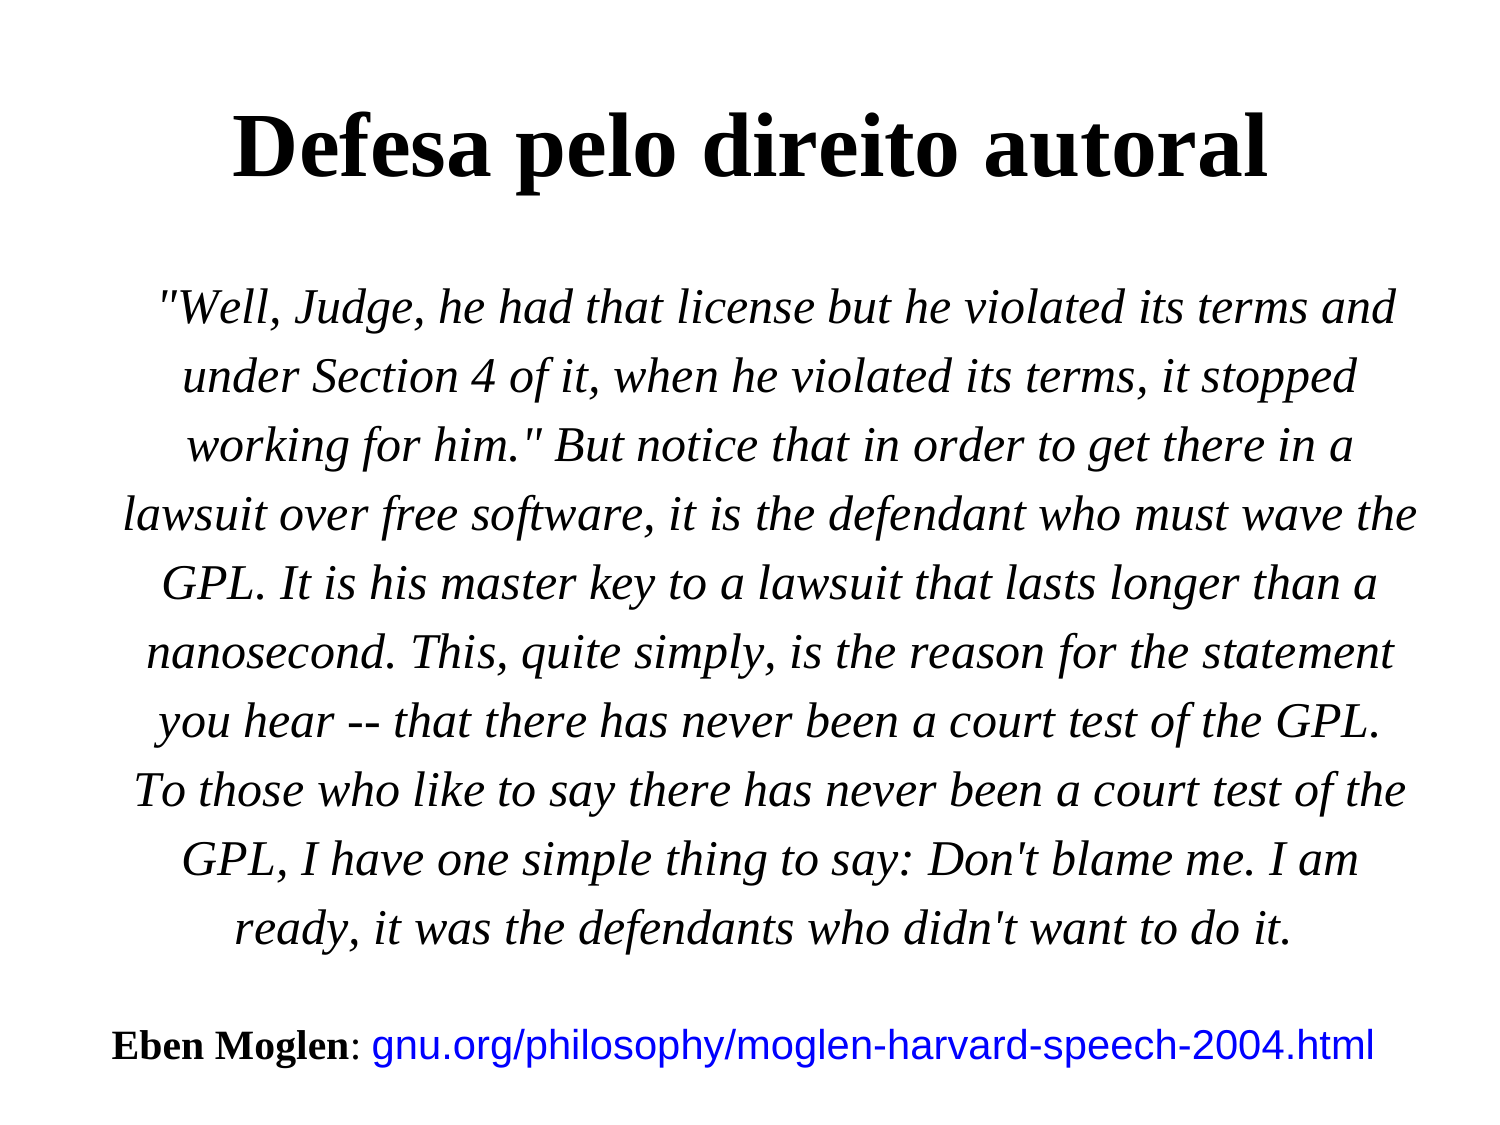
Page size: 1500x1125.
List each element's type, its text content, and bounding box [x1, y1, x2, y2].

title Defesa pelo direito autoral [87, 62, 1416, 223]
text_box "Well, Judge, he had that license but he violated its terms and under Section 4 of it, when he violated its terms, it stopped working for him." But notice that in order to get there in a lawsuit over free software, it is the defendant who must wave the GPL. It is his master key to a lawsuit that lasts longer than a nanosecond. This, quite simply, is the reason for the statement you hear -- that there has never been a court test of the GPL. To those who like to say there has never been a court test of the GPL, I have one simple thing to say: Don't blame me. I am ready, it was the defendants who didn't want to do it. [120, 264, 1421, 997]
text_box Eben Moglen: gnu.org/philosophy/moglen-harvard-speech-2004.html [54, 1019, 1434, 1066]
